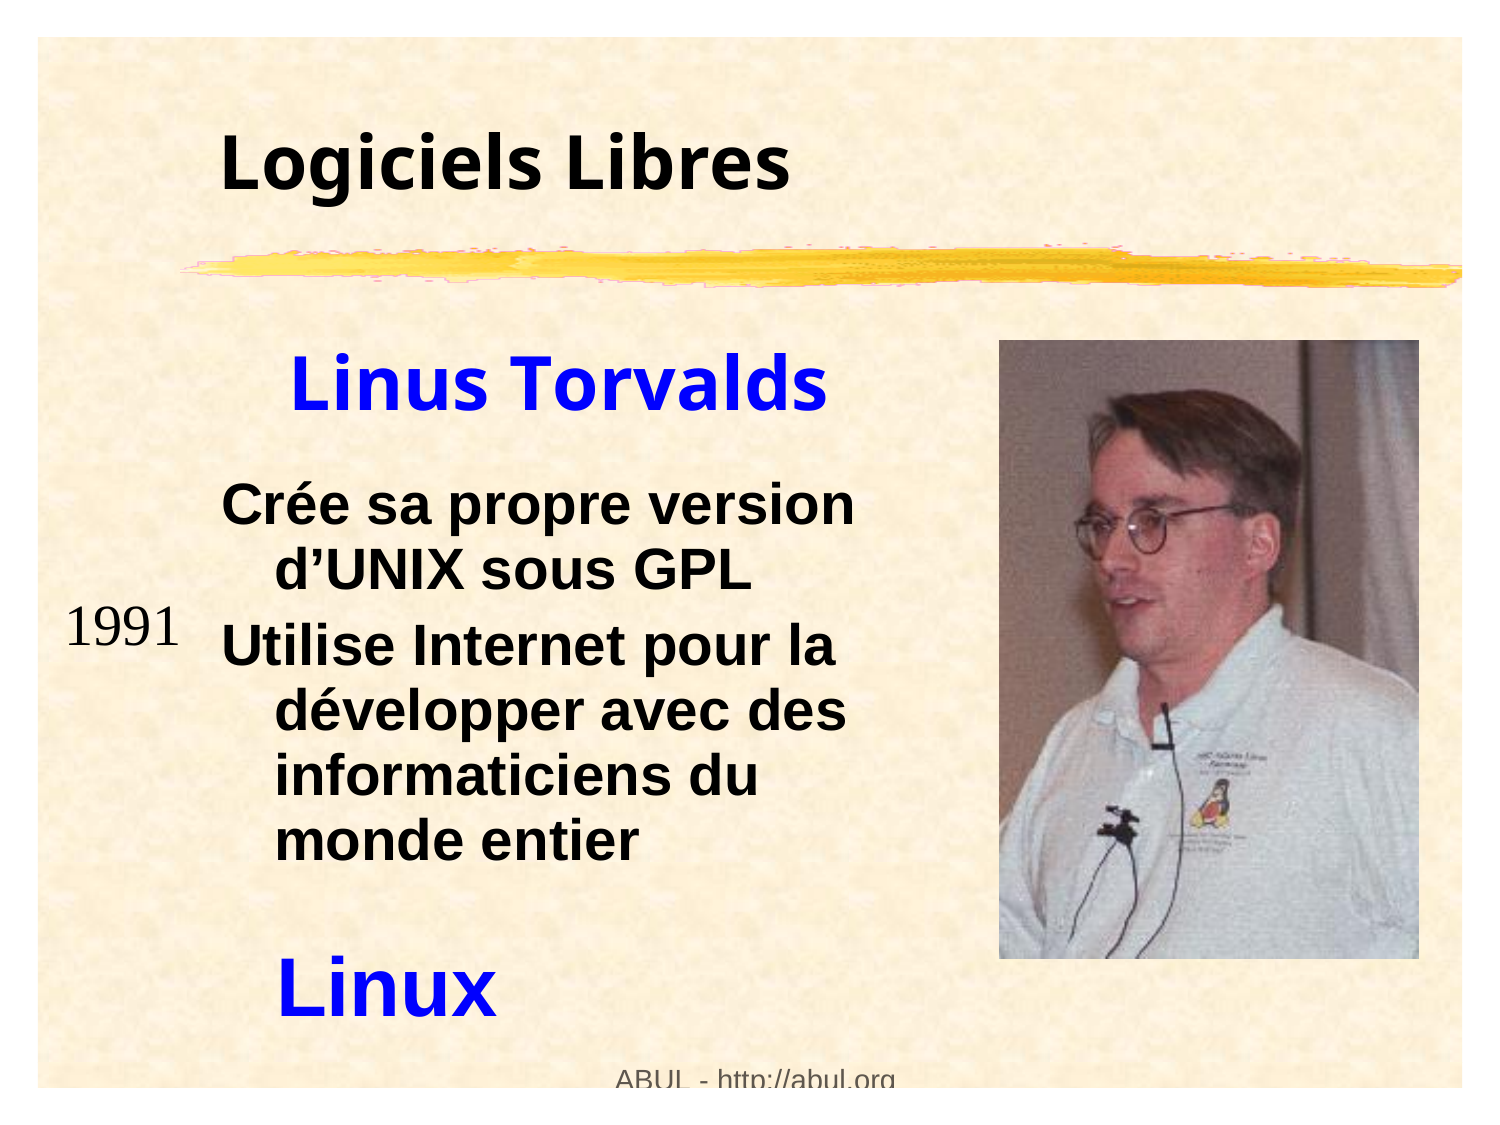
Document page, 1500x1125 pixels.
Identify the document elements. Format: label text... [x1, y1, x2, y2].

picture [639, 1081, 649, 1088]
picture [738, 1076, 743, 1088]
text_box 1991 [37, 585, 205, 682]
picture [754, 1076, 761, 1088]
text_box Linus Torvalds [262, 322, 977, 452]
picture [618, 1084, 630, 1088]
picture [811, 1076, 818, 1088]
picture [883, 1076, 891, 1088]
picture [37, 37, 1463, 1088]
list Crée sa propre version d’UNIX sous GPL Utilise Internet pour la développer avec des informaticiens du monde entier [188, 463, 939, 973]
picture [794, 1082, 801, 1088]
picture [858, 1076, 866, 1088]
picture [620, 1073, 627, 1082]
picture [722, 1076, 729, 1088]
text_box Linux [249, 933, 582, 1064]
picture [639, 1072, 648, 1078]
title Logiciels Libres [203, 72, 1312, 248]
